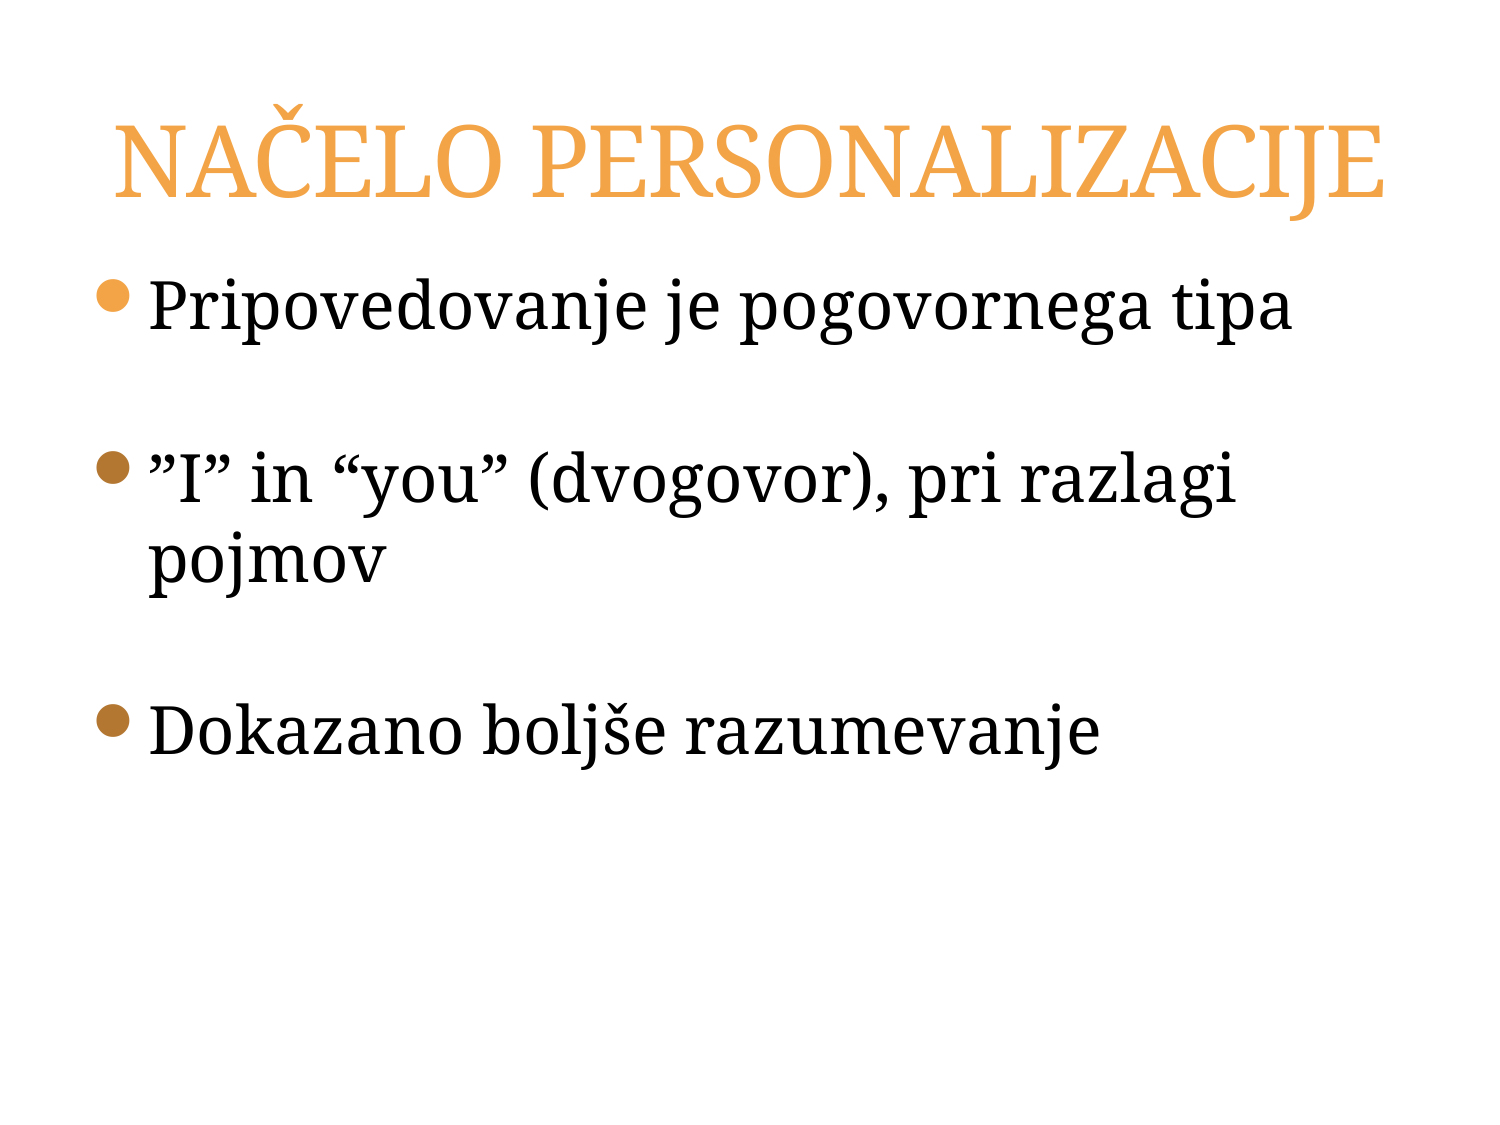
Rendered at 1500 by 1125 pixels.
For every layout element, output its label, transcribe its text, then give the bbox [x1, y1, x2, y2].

list Pripovedovanje je pogovornega tipa ”I” in “you” (dvogovor), pri razlagi pojmov Dokazano boljše razumevanje [76, 255, 1427, 1006]
title NAČELO PERSONALIZACIJE [75, 24, 1425, 225]
